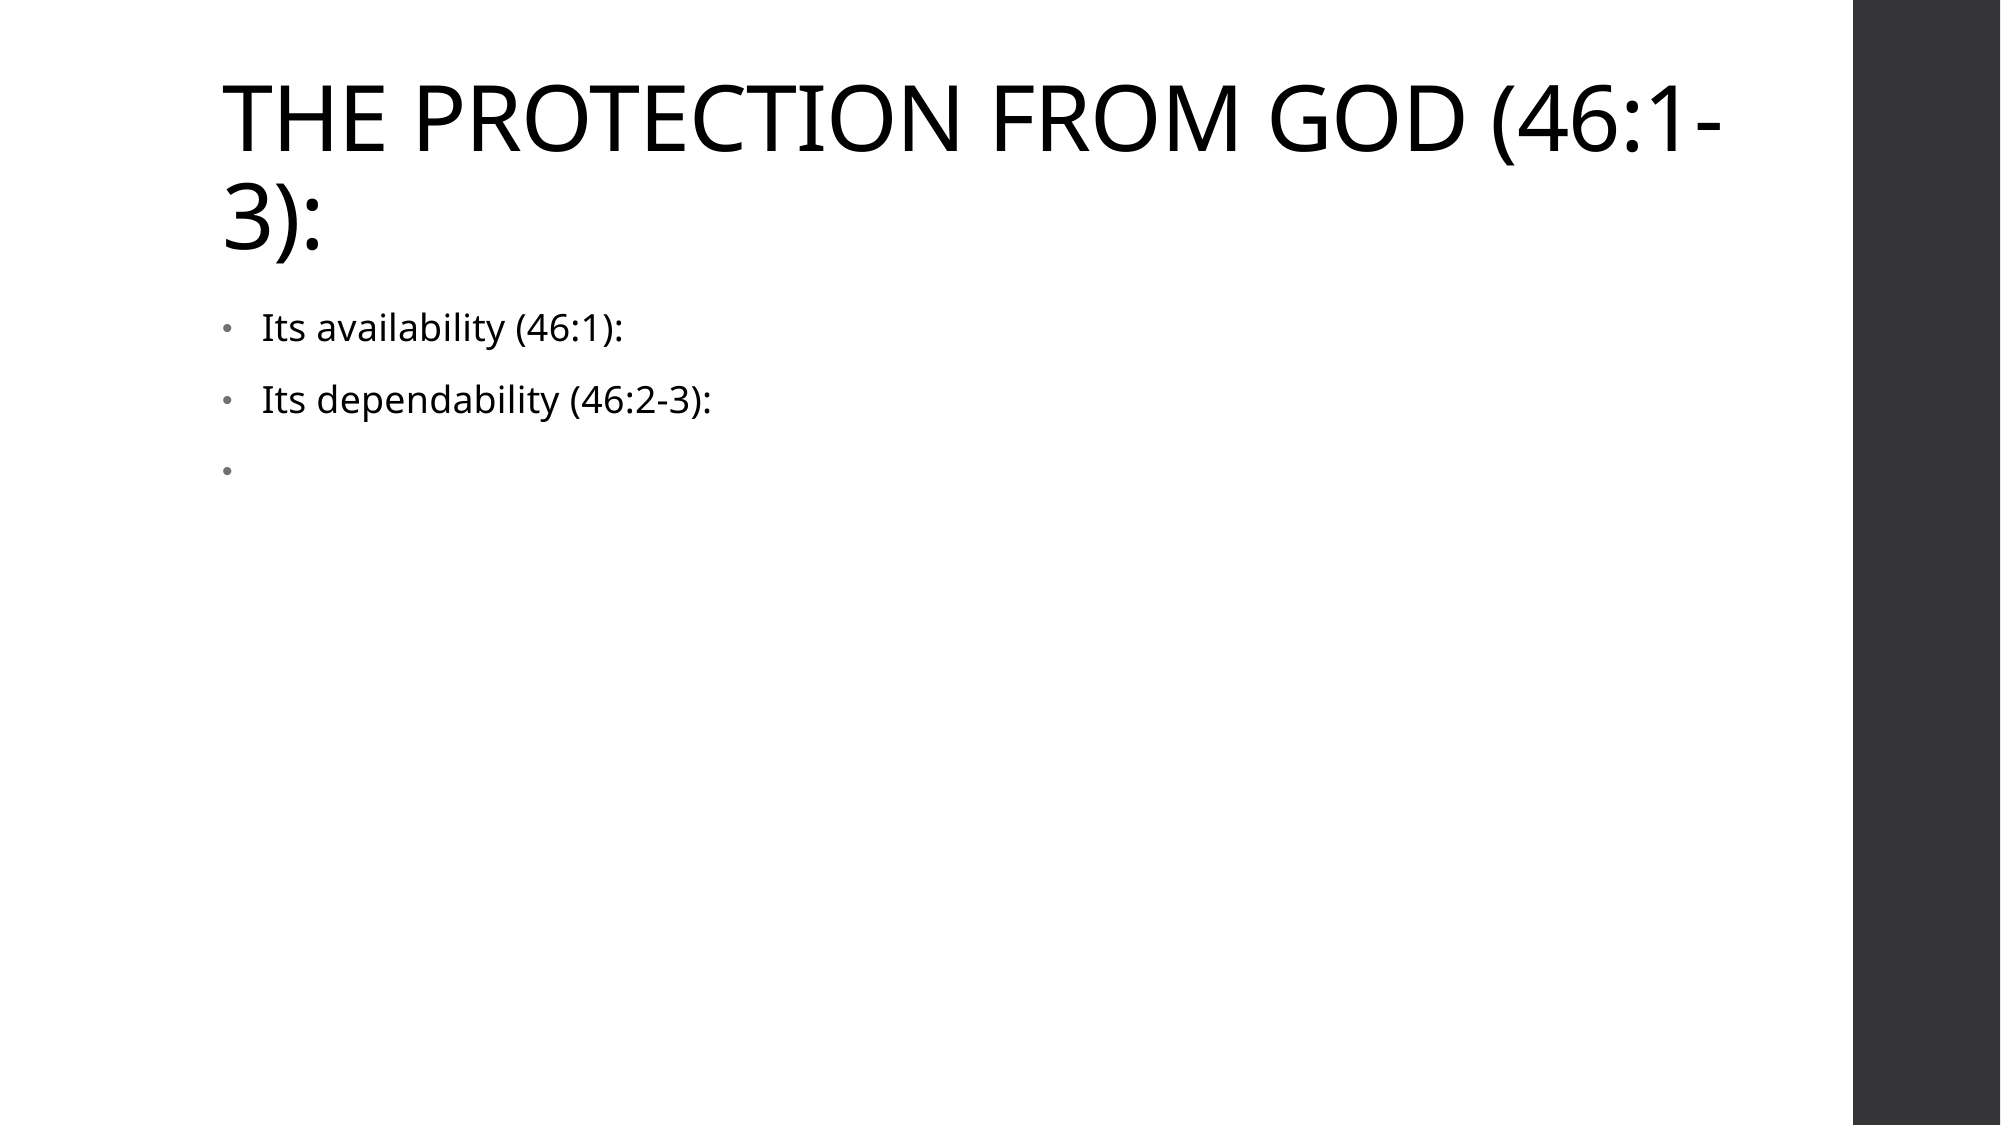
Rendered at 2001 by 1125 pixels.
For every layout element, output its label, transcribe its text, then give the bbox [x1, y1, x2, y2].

list Its availability (46:1): Its dependability (46:2-3): [206, 299, 1617, 1014]
title THE PROTECTION FROM GOD (46:1-3): [206, 60, 1797, 278]
